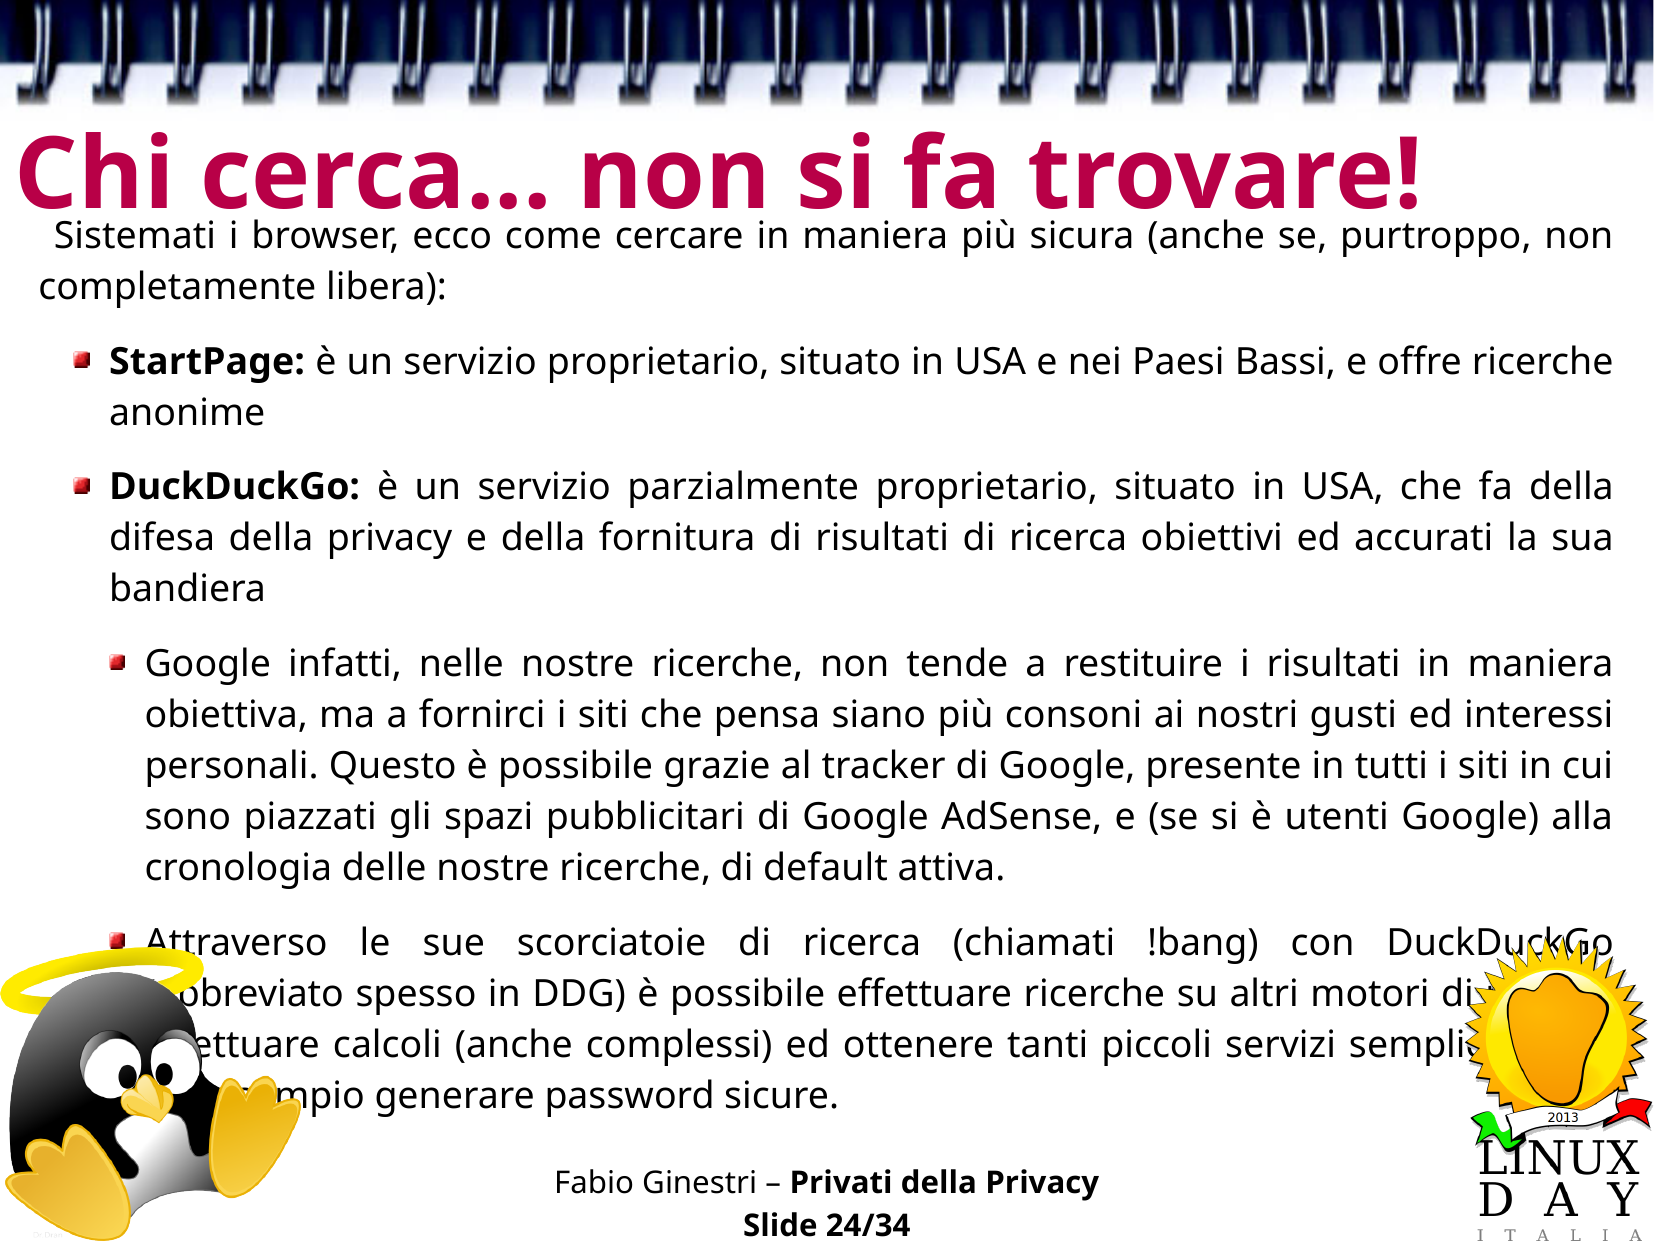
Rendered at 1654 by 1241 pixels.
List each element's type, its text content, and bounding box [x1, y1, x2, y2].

picture [0, 0, 1654, 121]
picture [1464, 935, 1654, 1241]
text_box Fabio Ginestri – Privati della Privacy Slide <numero>/34 [550, 1152, 1104, 1241]
text_box Chi cerca... non si fa trovare! [0, 94, 1408, 226]
text_box Sistemati i browser, ecco come cercare in maniera più sicura (anche se, purtroppo, non completamente libera): StartPage: è un servizio proprietario, situato in USA e nei Paesi Bassi, e offre ricerche anonime DuckDuckGo: è un servizio parzialmente proprietario, situato in USA, che fa della difesa della privacy e della fornitura di risultati di ricerca obiettivi ed accurati la sua bandiera Google infatti, nelle nostre ricerche, non tende a restituire i risultati in maniera obiettiva, ma a fornirci i siti che pensa siano più consoni ai nostri gusti ed interessi personali. Questo è possibile grazie al tracker di Google, presente in tutti i siti in cui sono piazzati gli spazi pubblicitari di Google AdSense, e (se si è utenti Google) alla cronologia delle nostre ricerche, di default attiva. Attraverso le sue scorciatoie di ricerca (chiamati !bang) con DuckDuckGo (abbreviato spesso in DDG) è possibile effettuare ricerche su altri motori di ricerca, effettuare calcoli (anche complessi) ed ottenere tanti piccoli servizi semplici, come per esempio generare password sicure. [23, 201, 1630, 964]
picture [0, 947, 301, 1241]
